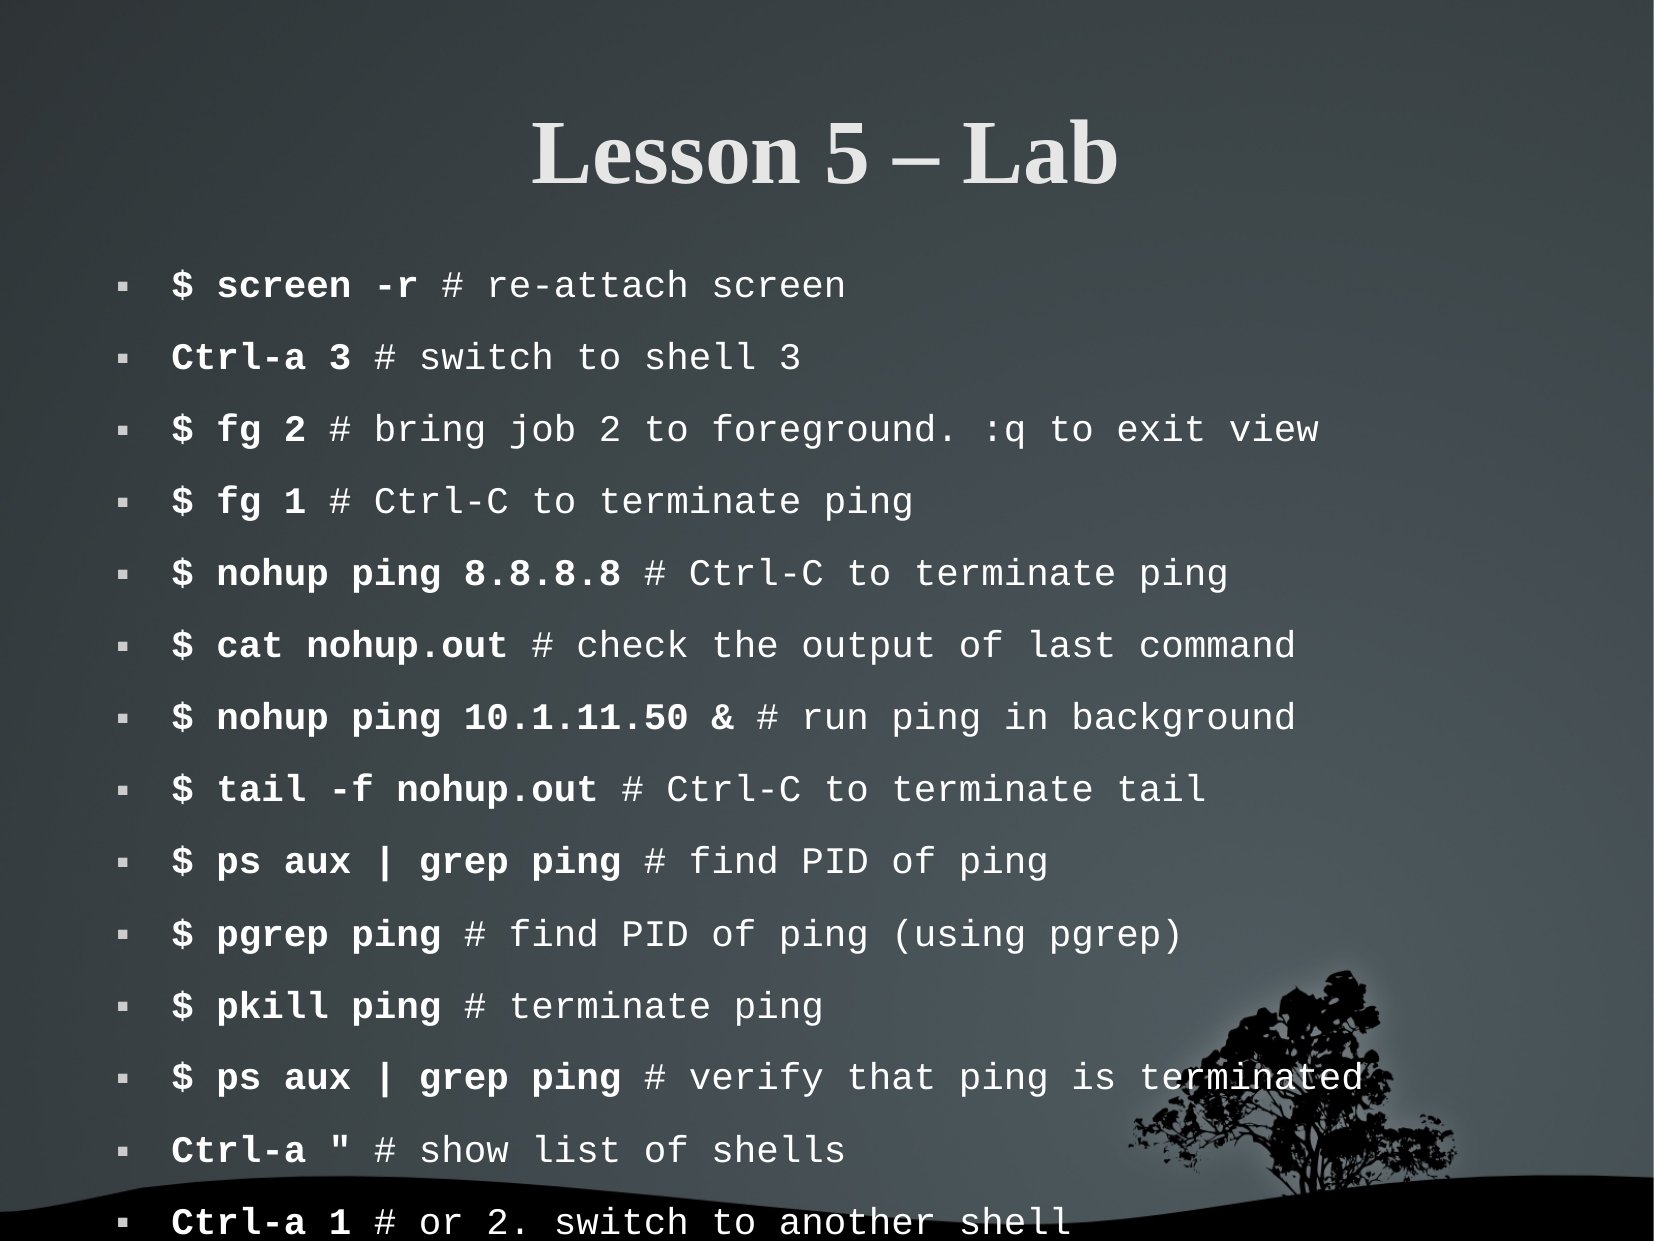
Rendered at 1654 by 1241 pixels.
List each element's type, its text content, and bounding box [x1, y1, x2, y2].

picture [0, 0, 1654, 1241]
list $ screen -r # re-attach screen Ctrl-a 3 # switch to shell 3 $ fg 2 # bring job 2 to foreground. :q to exit view $ fg 1 # Ctrl-C to terminate ping $ nohup ping 8.8.8.8 # Ctrl-C to terminate ping $ cat nohup.out # check the output of last command $ nohup ping 10.1.11.50 & # run ping in background $ tail -f nohup.out # Ctrl-C to terminate tail $ ps aux | grep ping # find PID of ping $ pgrep ping # find PID of ping (using pgrep) $ pkill ping # terminate ping $ ps aux | grep ping # verify that ping is terminated Ctrl-a " # show list of shells Ctrl-a 1 # or 2. switch to another shell Ctrl-a n # go to next shell Ctrl-a p # go to previous shell [82, 266, 1571, 1241]
title Lesson 5 – Lab [82, 49, 1571, 257]
